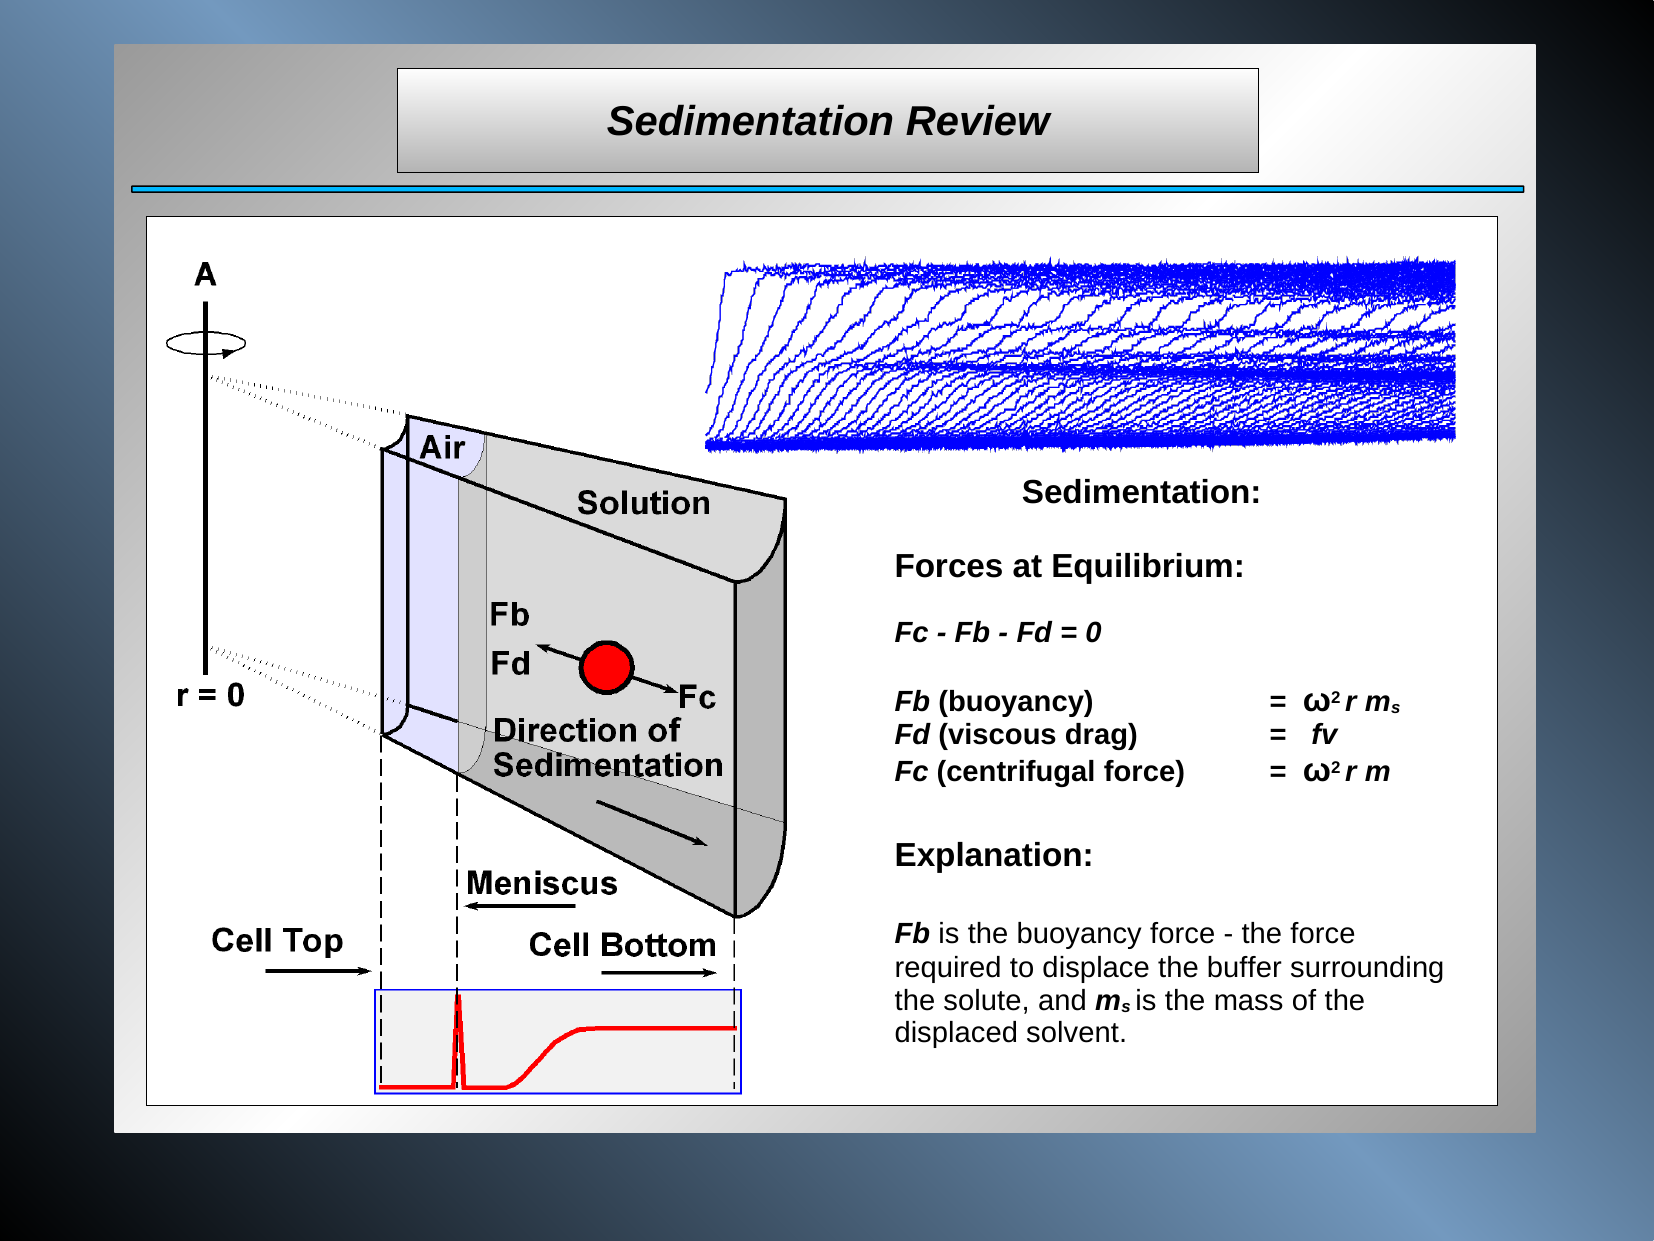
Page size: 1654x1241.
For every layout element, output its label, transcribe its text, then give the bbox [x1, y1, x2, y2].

text_box [131, 186, 1524, 193]
text_box [146, 216, 1498, 1106]
text_box Sedimentation Review [397, 68, 1259, 173]
picture [160, 254, 1456, 1100]
text_box Sedimentation: Forces at Equilibrium: Fc - Fb - Fd = 0 Fb (buoyancy) = ω2 r ms Fd (viscous drag) = fv Fc (centrifugal force) = ω2 r m Explanation: Fb is the buoyancy force - the force required to displace the buffer surrounding the solute, and ms is the mass of the displaced solvent. [819, 473, 1464, 1068]
